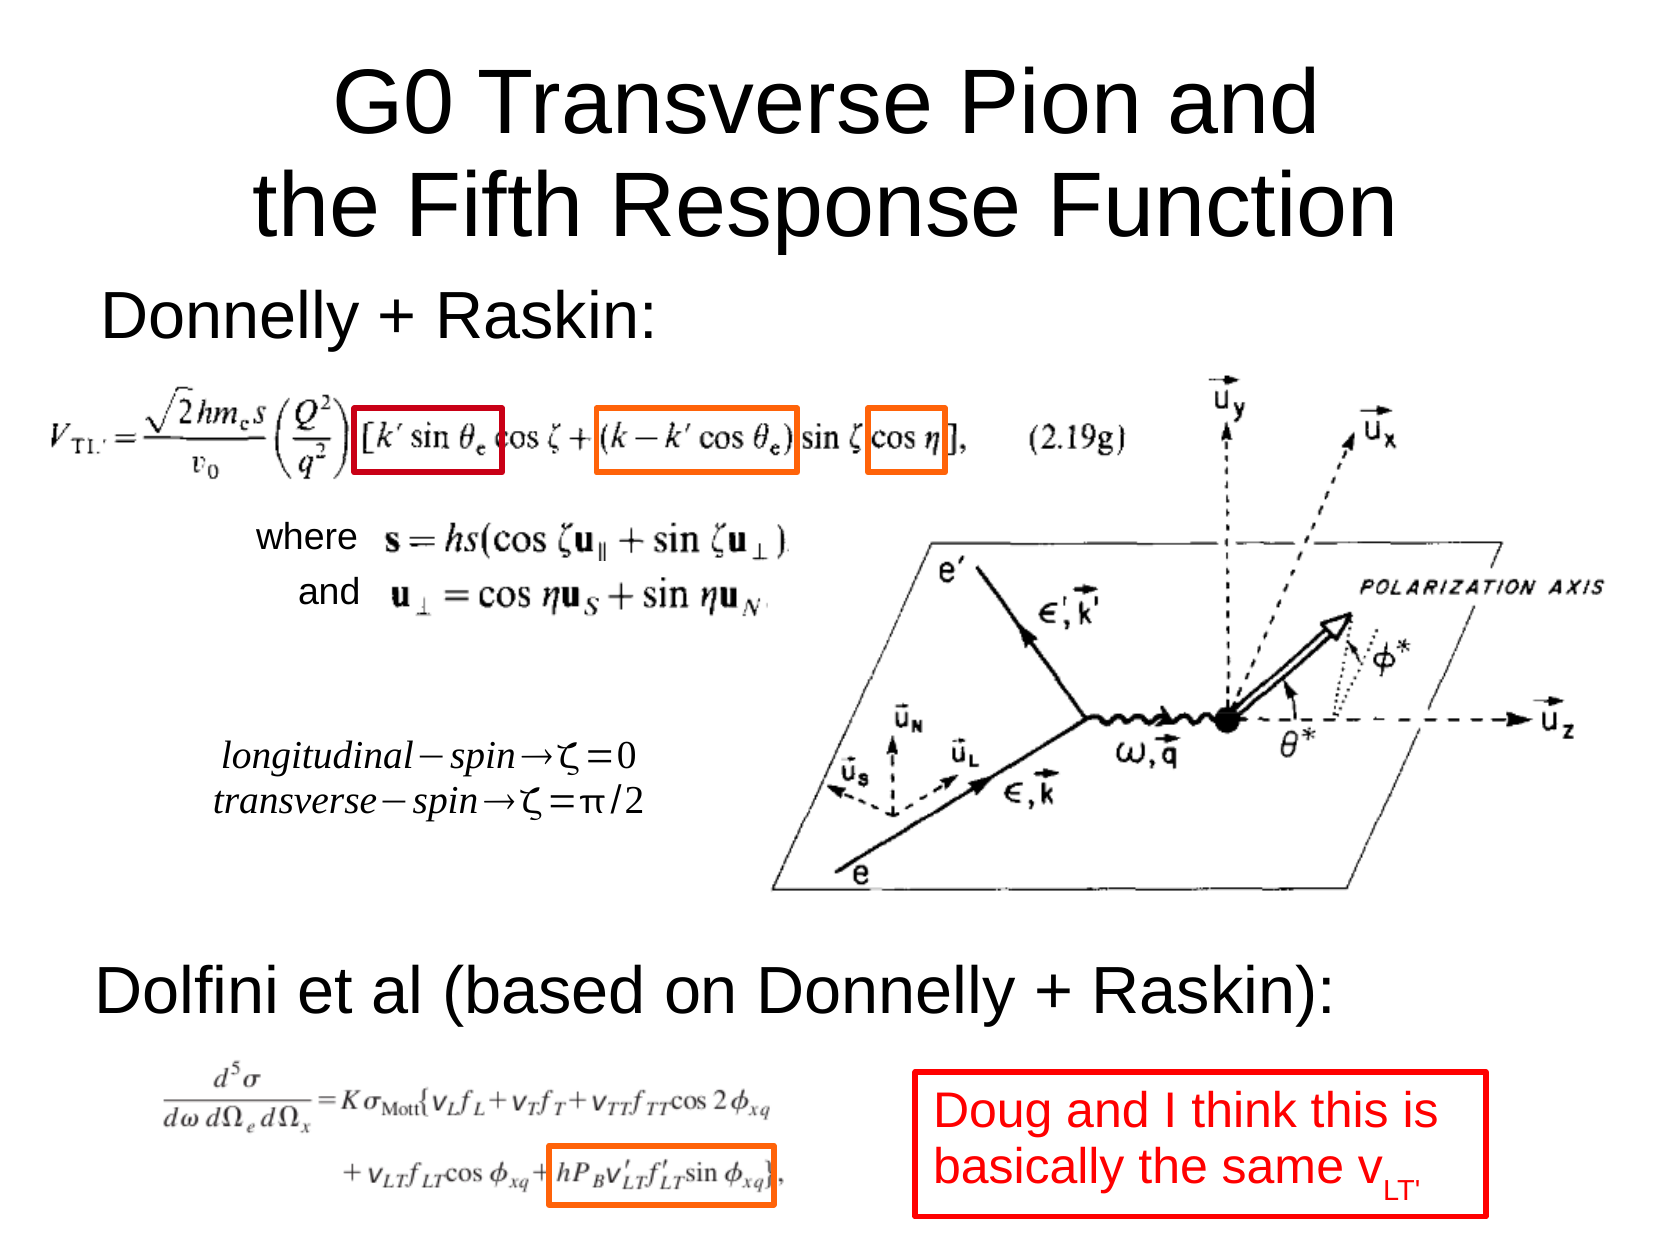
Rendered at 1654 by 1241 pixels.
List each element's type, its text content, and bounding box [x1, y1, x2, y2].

picture [41, 354, 1649, 919]
chart [206, 732, 651, 822]
picture [153, 1051, 798, 1205]
text_box where [241, 507, 372, 565]
list Dolfini et al (based on Donnelly + Raskin): [76, 952, 1565, 1028]
title G0 Transverse Pion and the Fifth Response Function [82, 49, 1571, 257]
text_box and [283, 563, 376, 621]
list Donnelly + Raskin: [82, 278, 1571, 354]
text_box Doug and I think this is basically the same vLT' [915, 1072, 1486, 1217]
picture [552, 1149, 771, 1202]
